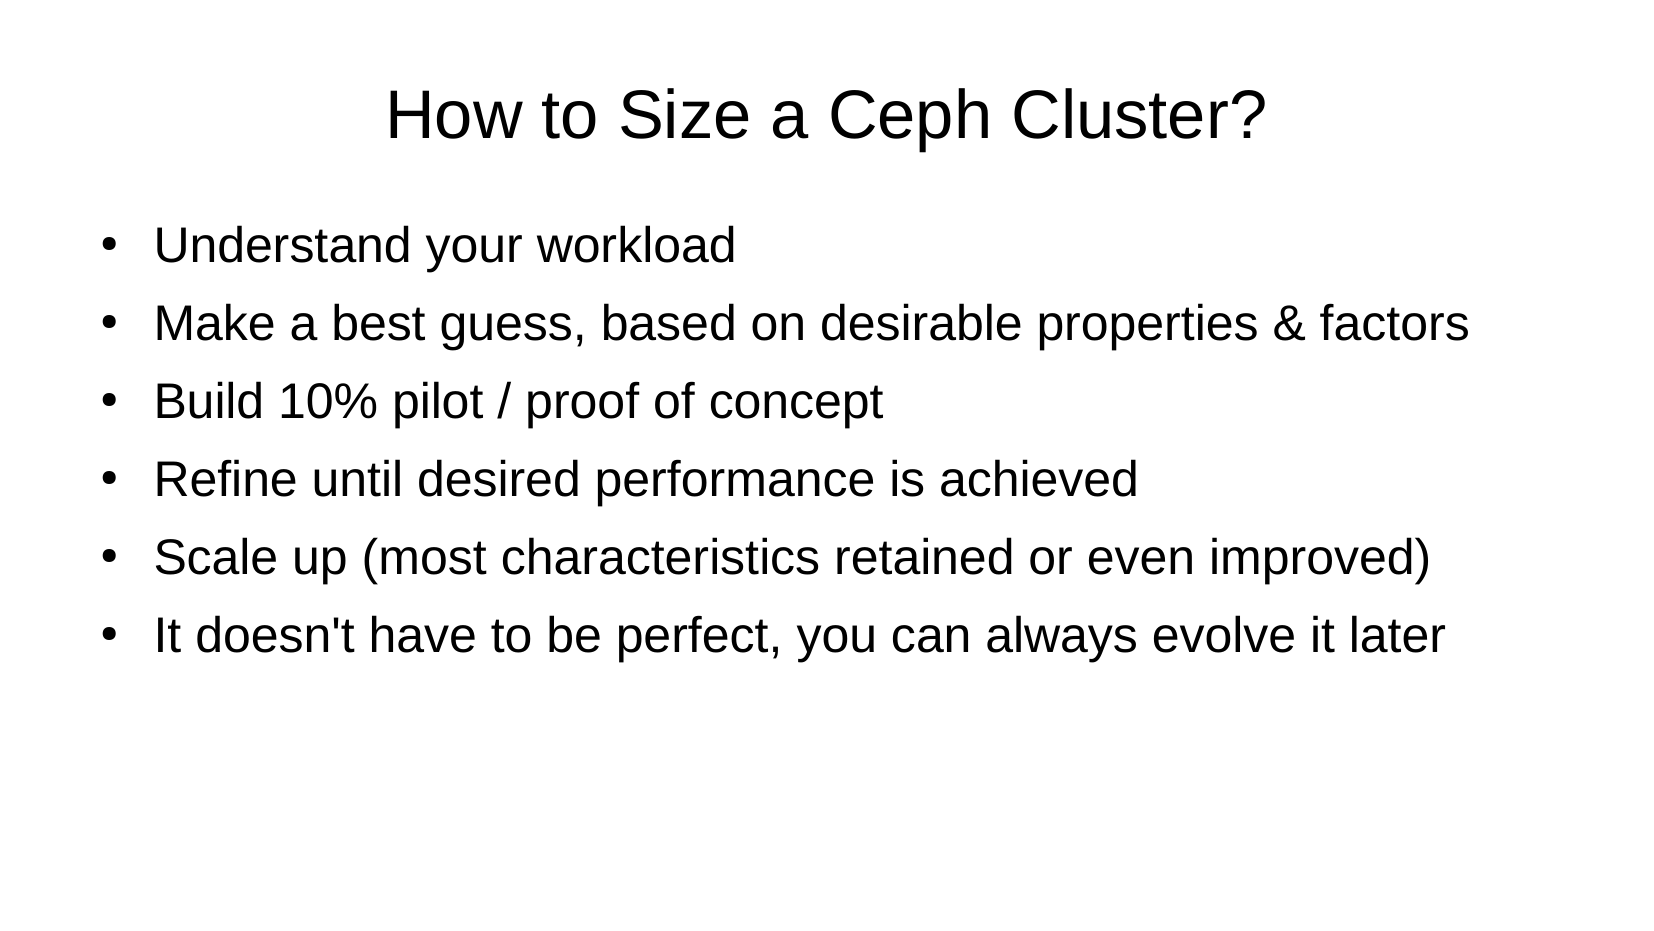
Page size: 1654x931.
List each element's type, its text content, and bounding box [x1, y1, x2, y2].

list Understand your workload Make a best guess, based on desirable properties & factors Build 10% pilot / proof of concept Refine until desired performance is achieved Scale up (most characteristics retained or even improved) It doesn't have to be perfect, you can always evolve it later [82, 217, 1571, 758]
title How to Size a Ceph Cluster? [82, 37, 1571, 193]
